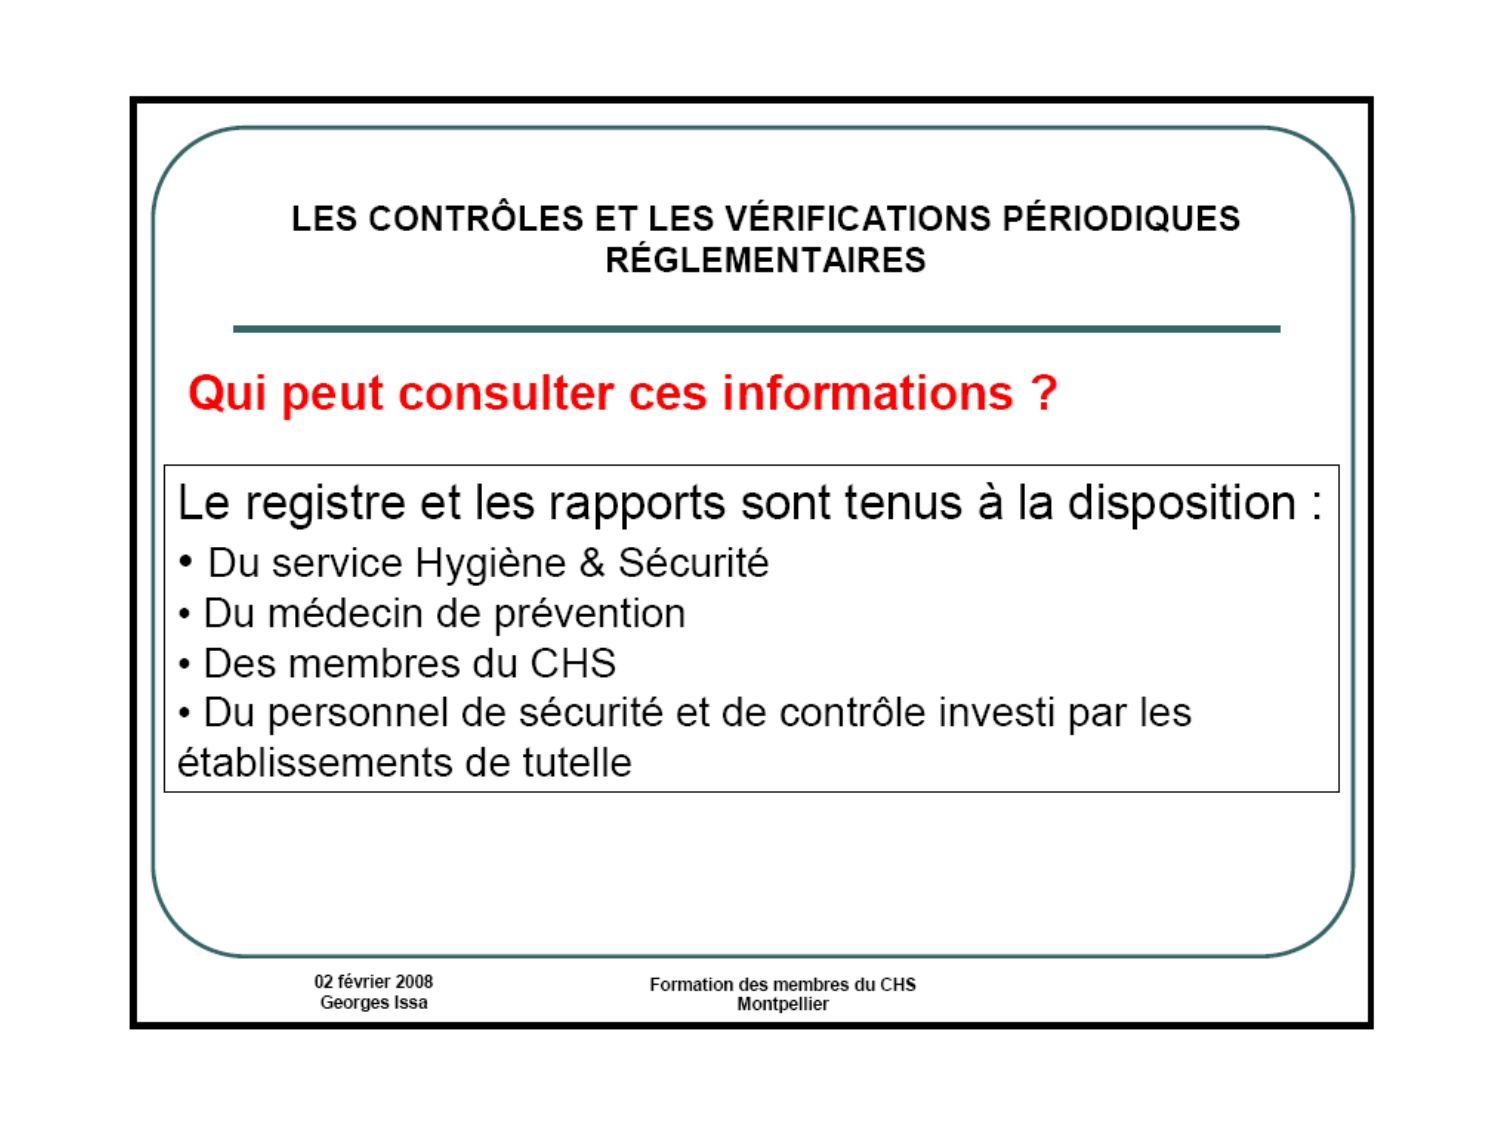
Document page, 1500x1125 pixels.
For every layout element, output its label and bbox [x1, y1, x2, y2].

picture [121, 86, 1379, 1038]
